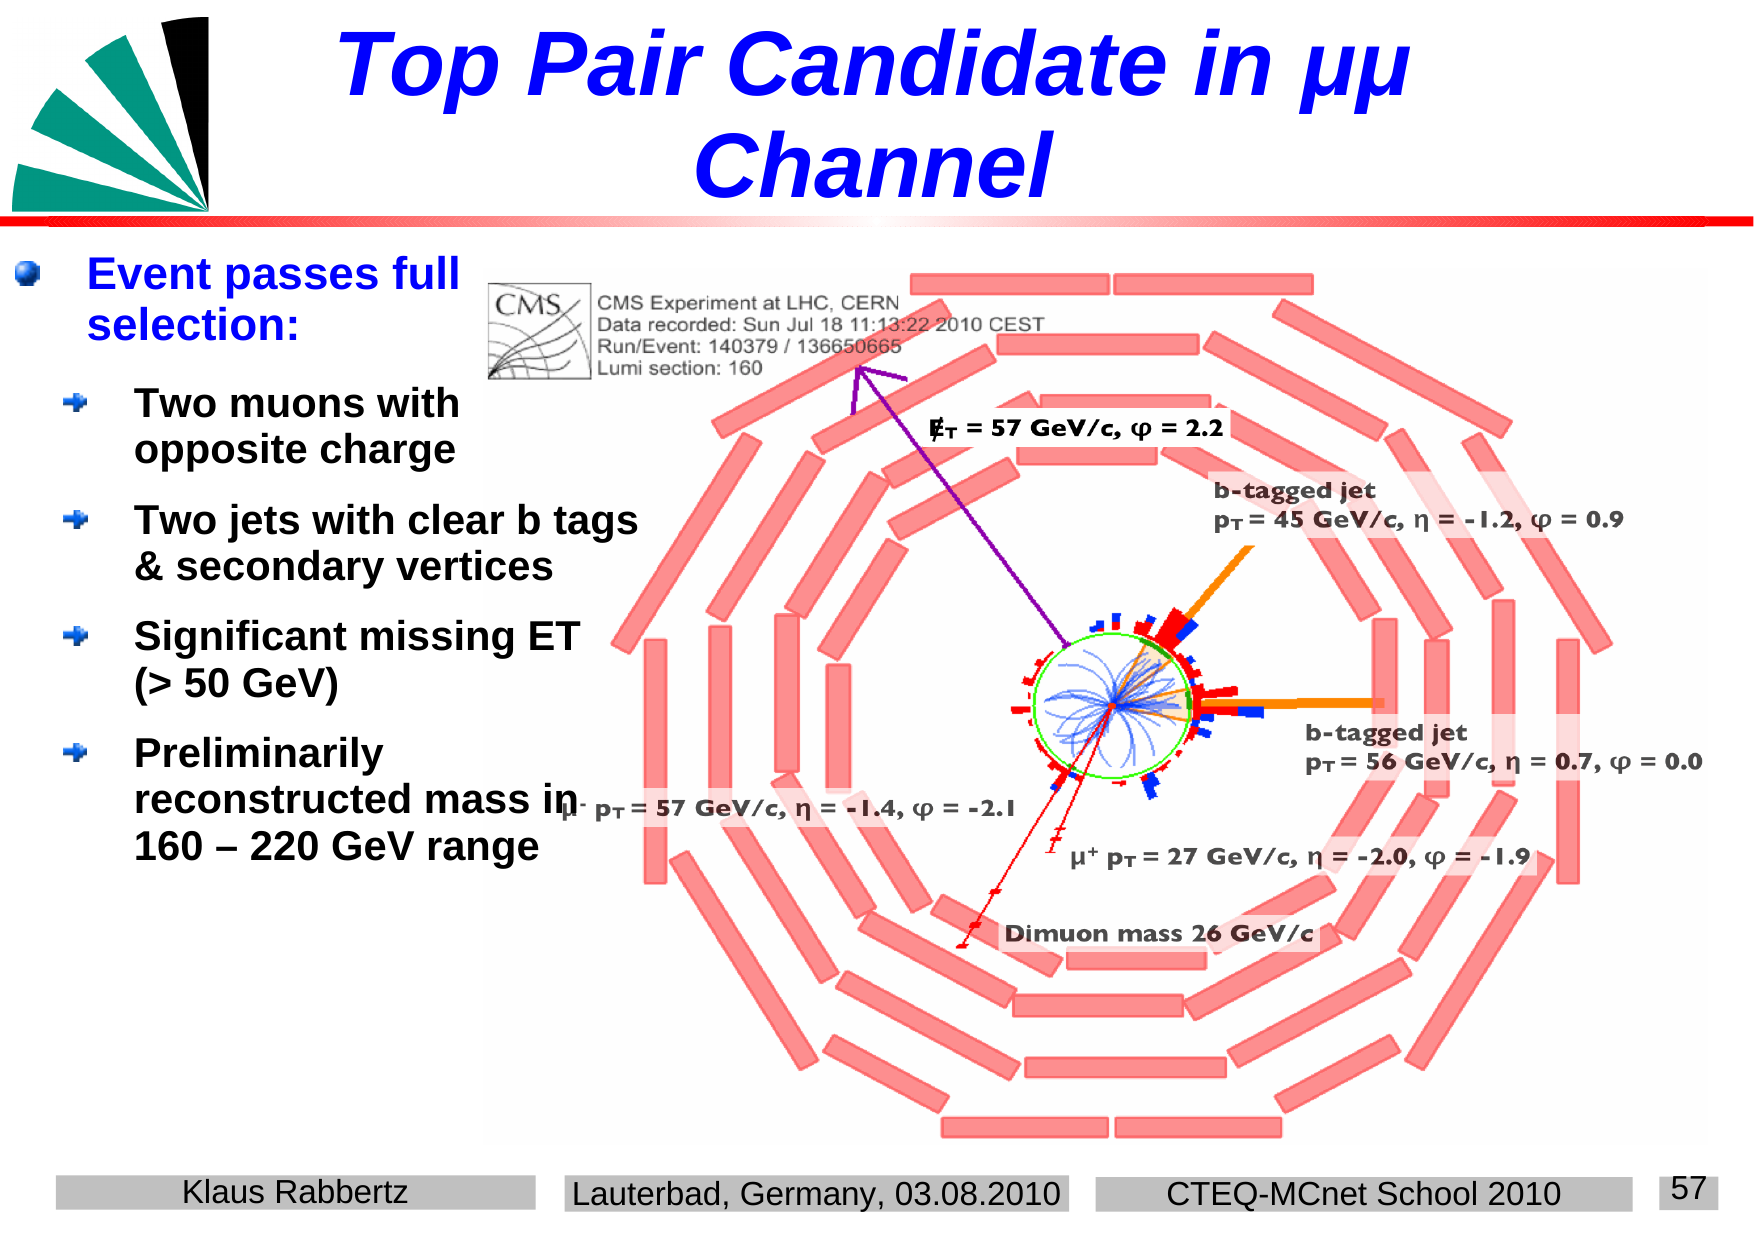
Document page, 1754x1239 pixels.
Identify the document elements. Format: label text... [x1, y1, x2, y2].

picture [483, 268, 1708, 1145]
picture [12, 17, 209, 214]
title Top Pair Candidate in μμ Channel [220, 11, 1525, 218]
list Event passes full selection: Two muons with opposite charge Two jets with clear b tags & secondary vertices Significant missing ET (> 50 GeV) Preliminarily reconstructed mass in 160 – 220 GeV range [3, 247, 640, 928]
